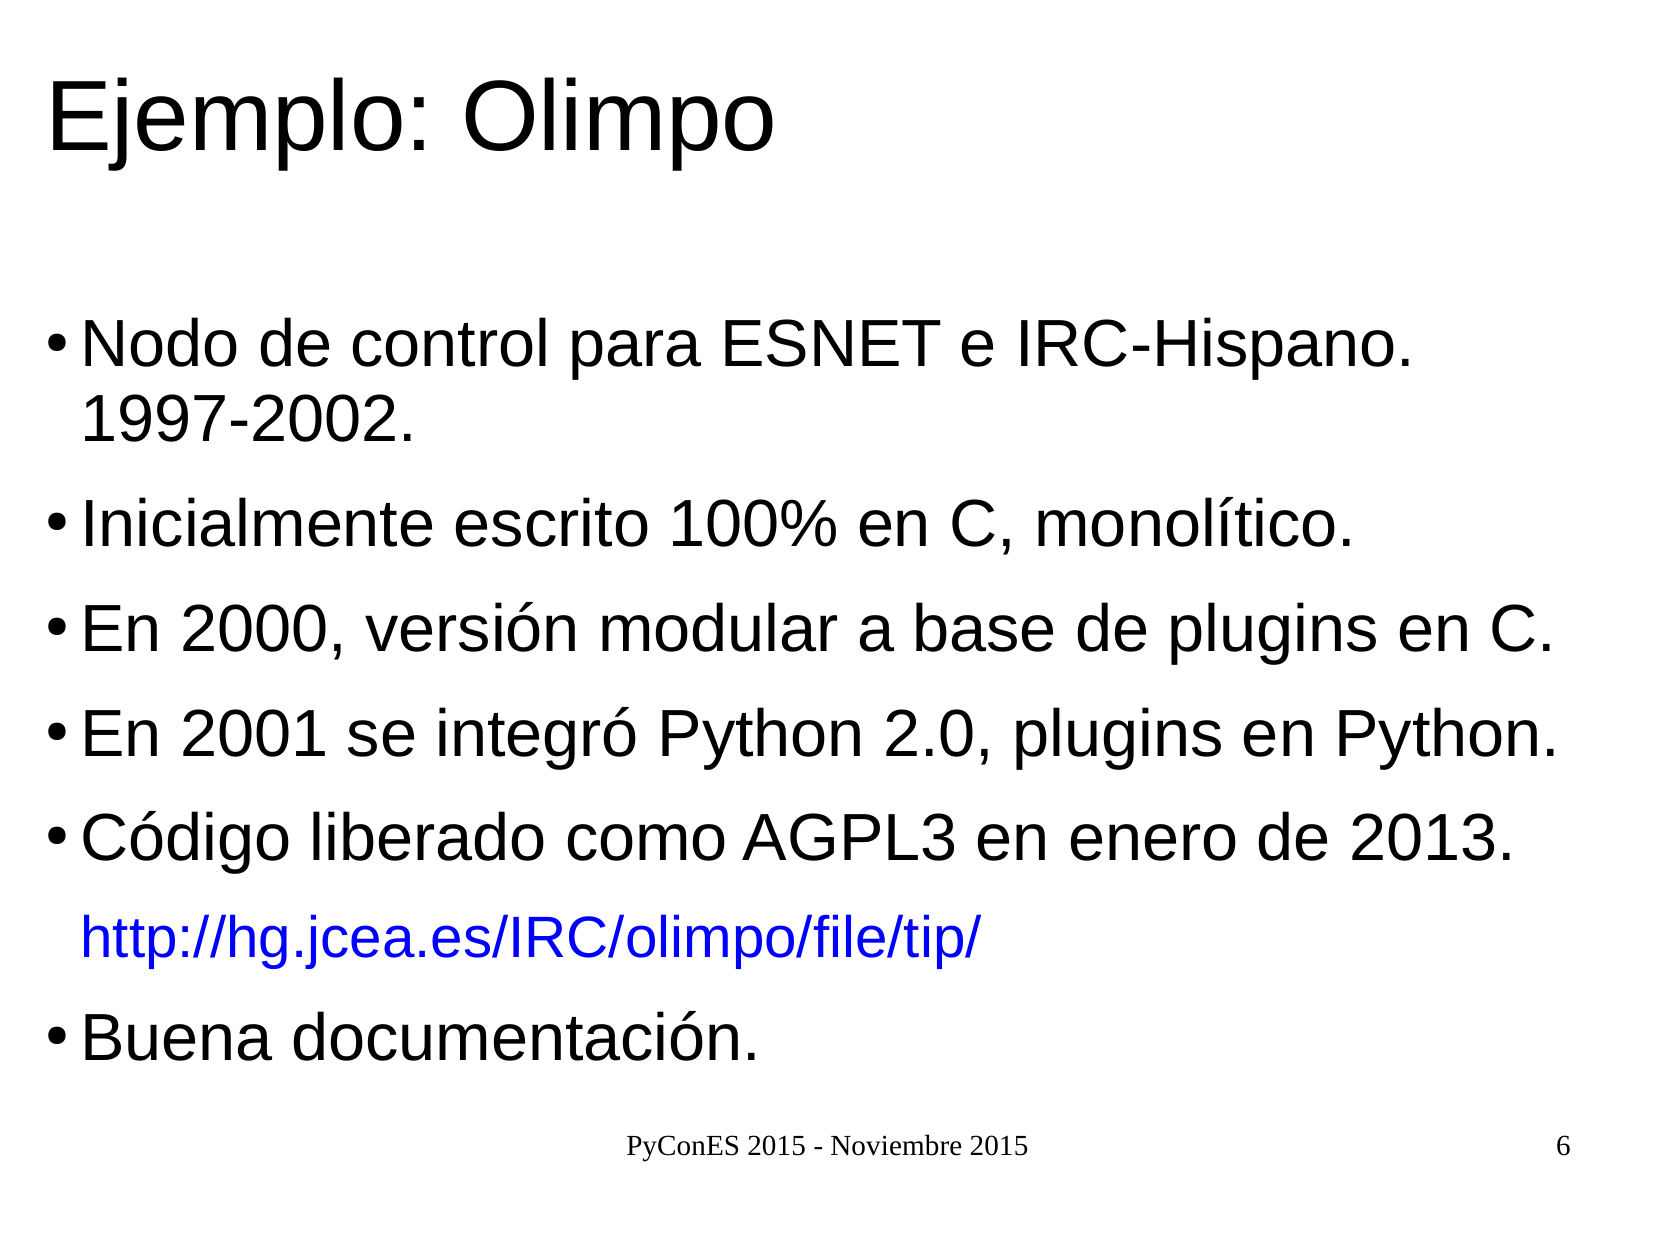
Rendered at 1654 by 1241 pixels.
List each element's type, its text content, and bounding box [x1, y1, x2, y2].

subtitle Ejemplo: Olimpo Nodo de control para ESNET e IRC-Hispano. 1997-2002. Inicialmente escrito 100% en C, monolítico. En 2000, versión modular a base de plugins en C. En 2001 se integró Python 2.0, plugins en Python. Código liberado como AGPL3 en enero de 2013. http://hg.jcea.es/IRC/olimpo/file/tip/ Buena documentación. [45, 60, 1606, 1096]
